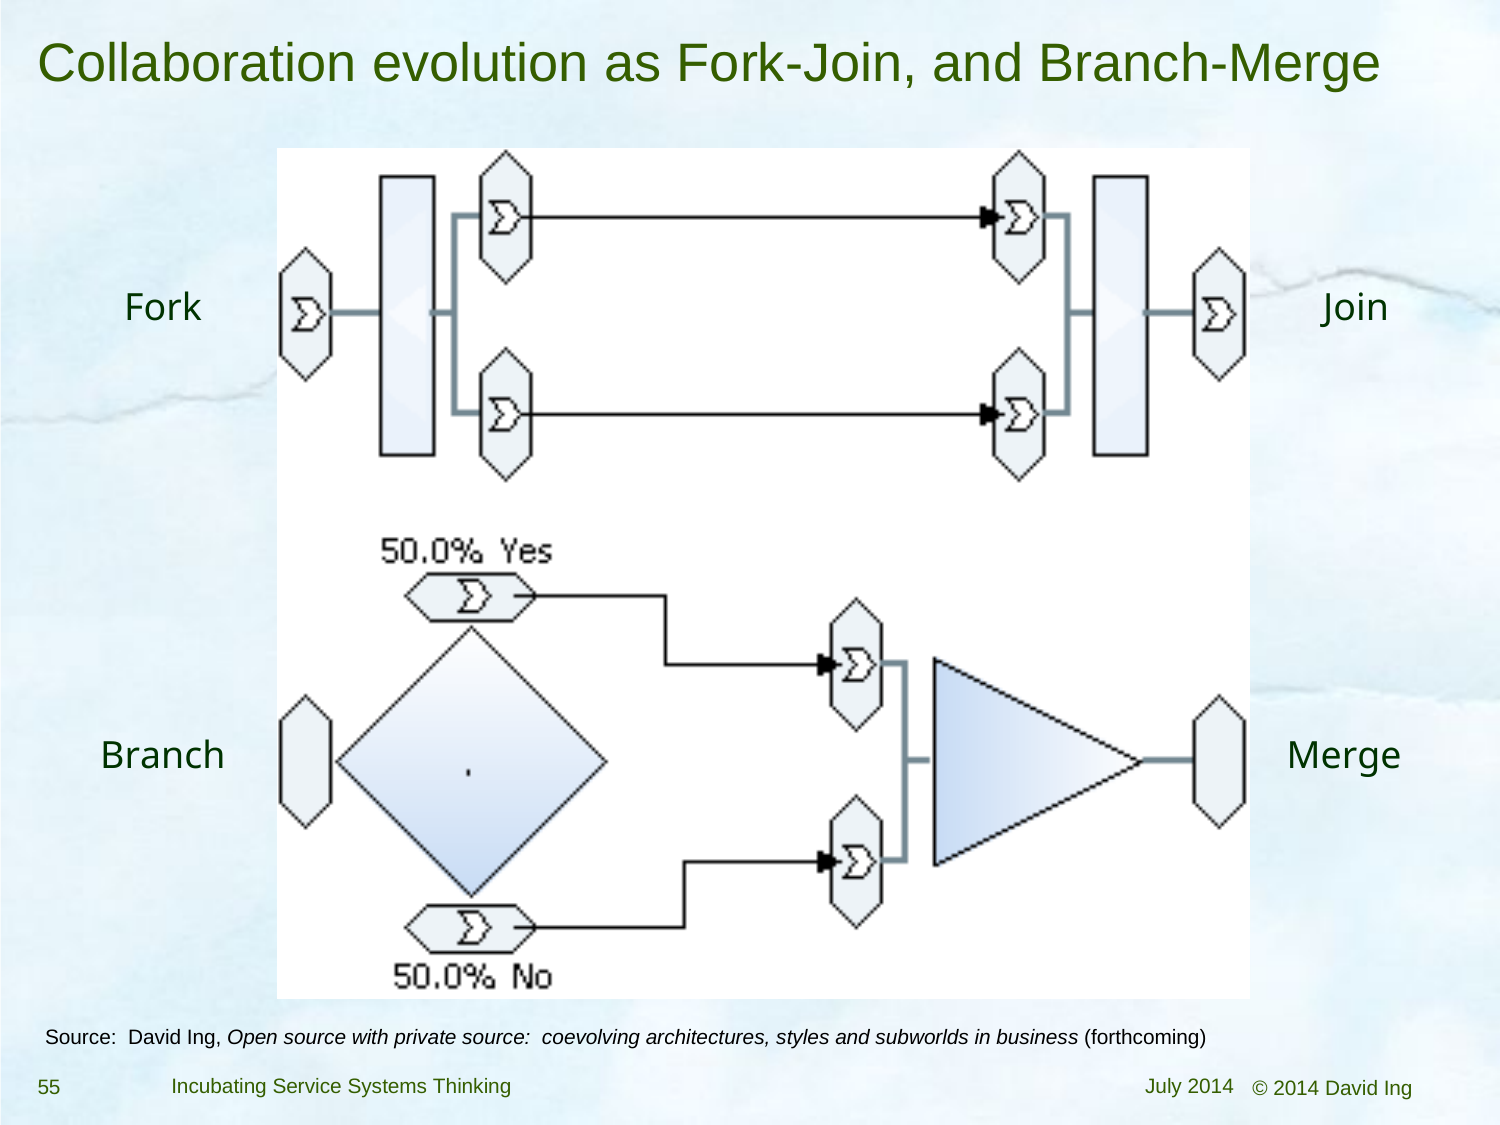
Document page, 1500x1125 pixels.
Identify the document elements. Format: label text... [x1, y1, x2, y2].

text_box Source: David Ing, Open source with private source: coevolving architectures, styles and subworlds in business (forthcoming) - [30, 1016, 1441, 1077]
text_box Branch [68, 723, 258, 785]
title Collaboration evolution as Fork-Join, and Branch-Merge [37, 37, 1463, 152]
text_box Merge [1250, 723, 1439, 785]
picture [0, 0, 1500, 1125]
text_box Fork [68, 274, 258, 336]
text_box Join [1261, 274, 1451, 336]
